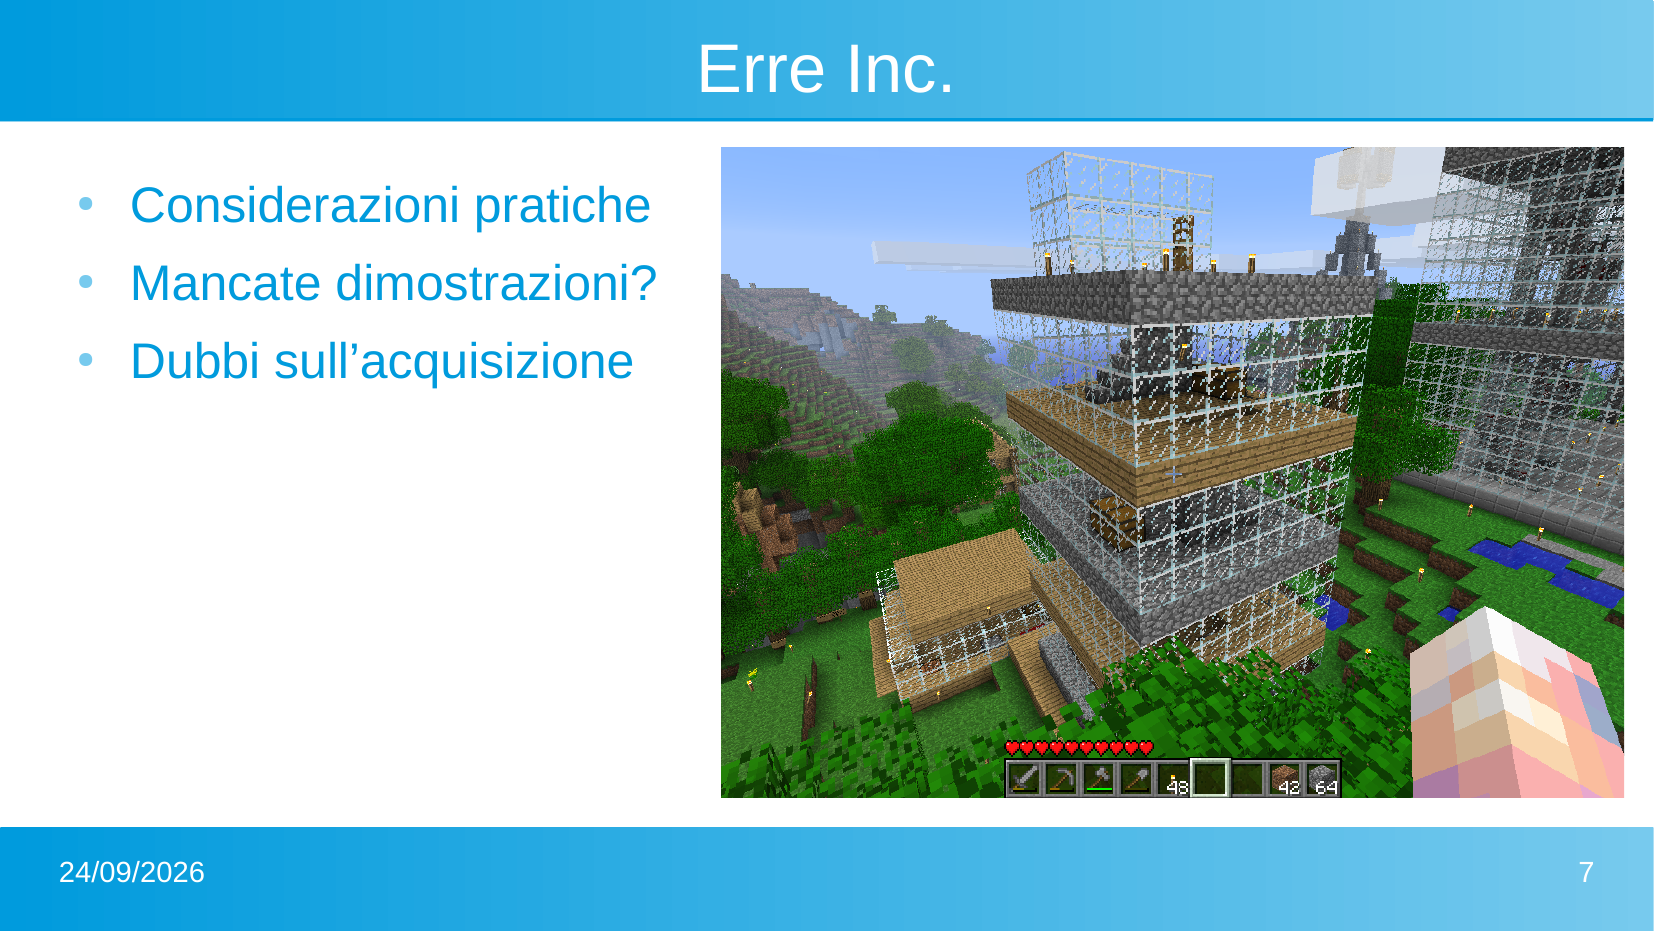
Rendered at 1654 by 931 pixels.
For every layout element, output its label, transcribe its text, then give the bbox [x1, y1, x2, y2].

picture [721, 147, 1625, 798]
list Considerazioni pratiche Mancate dimostrazioni? Dubbi sull’acquisizione [59, 177, 721, 768]
title Erre Inc. [59, 29, 1595, 108]
